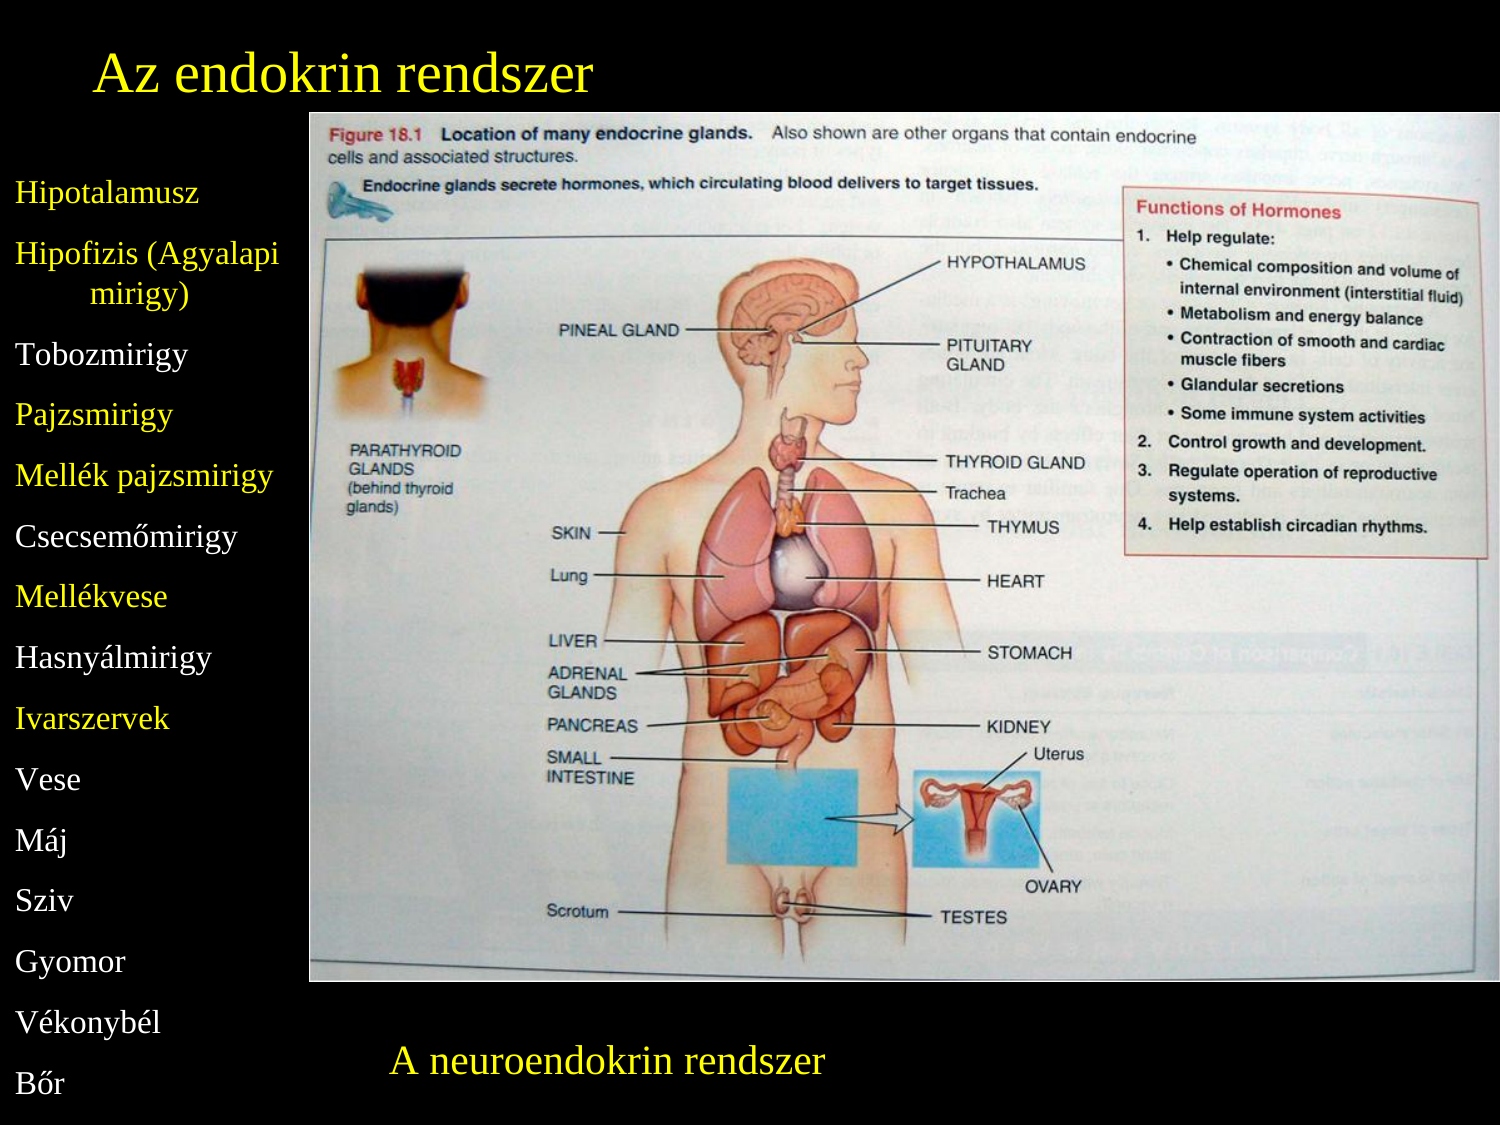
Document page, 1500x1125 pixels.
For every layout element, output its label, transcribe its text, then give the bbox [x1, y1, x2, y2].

title Az endokrin rendszer [37, 24, 651, 113]
text_box A neuroendokrin rendszer [298, 1025, 917, 1091]
text_box Hipotalamusz Hipofizis (Agyalapi mirigy) Tobozmirigy Pajzsmirigy Mellék pajzsmirigy Csecsemőmirigy Mellékvese Hasnyálmirigy Ivarszervek Vese Máj Sziv Gyomor Vékonybél Bőr [0, 162, 325, 1109]
picture [309, 112, 1500, 982]
